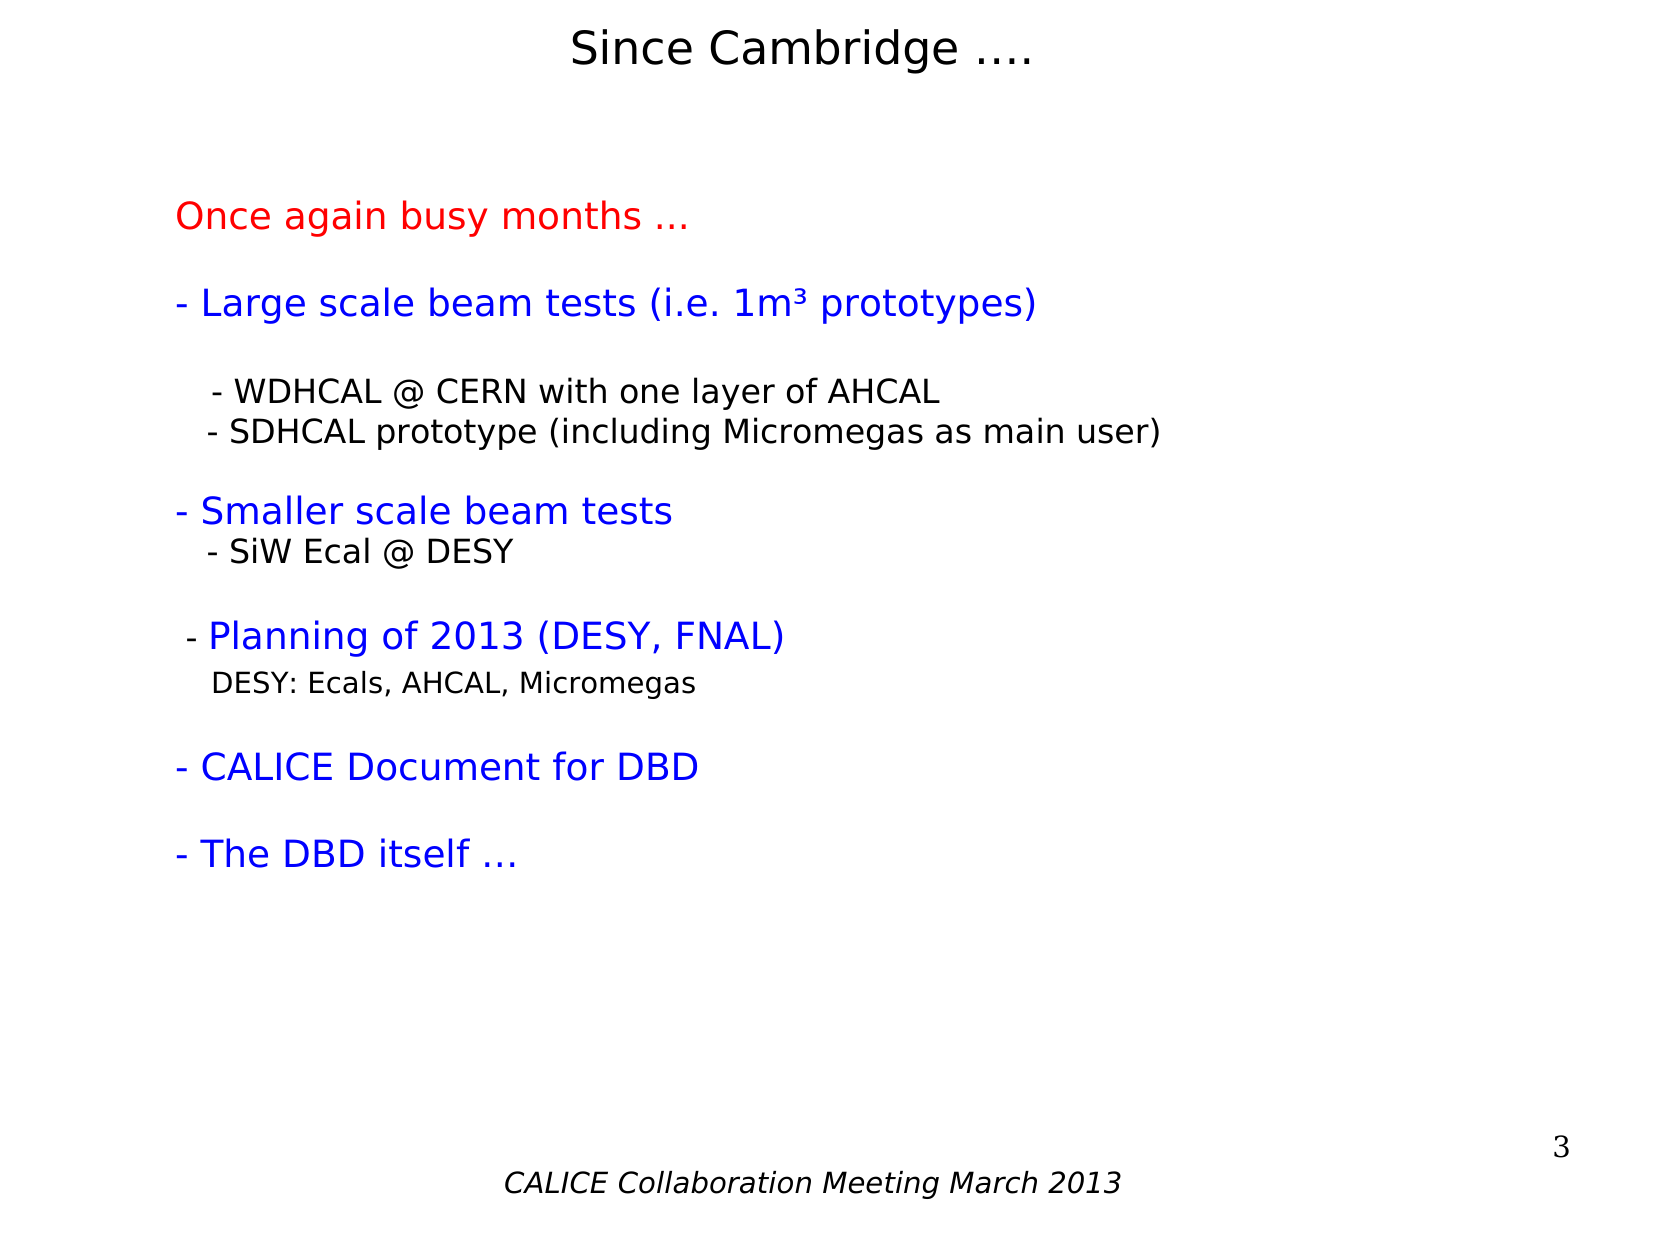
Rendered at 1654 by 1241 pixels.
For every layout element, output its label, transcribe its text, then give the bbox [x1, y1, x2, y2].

text_box Once again busy months ... - Large scale beam tests (i.e. 1m³ prototypes) - WDHCAL @ CERN with one layer of AHCAL - SDHCAL prototype (including Micromegas as main user) - Smaller scale beam tests - SiW Ecal @ DESY - Planning of 2013 (DESY, FNAL) DESY: Ecals, AHCAL, Micromegas - CALICE Document for DBD - The DBD itself … [160, 100, 1447, 1148]
text_box Since Cambridge …. [555, 14, 1051, 83]
